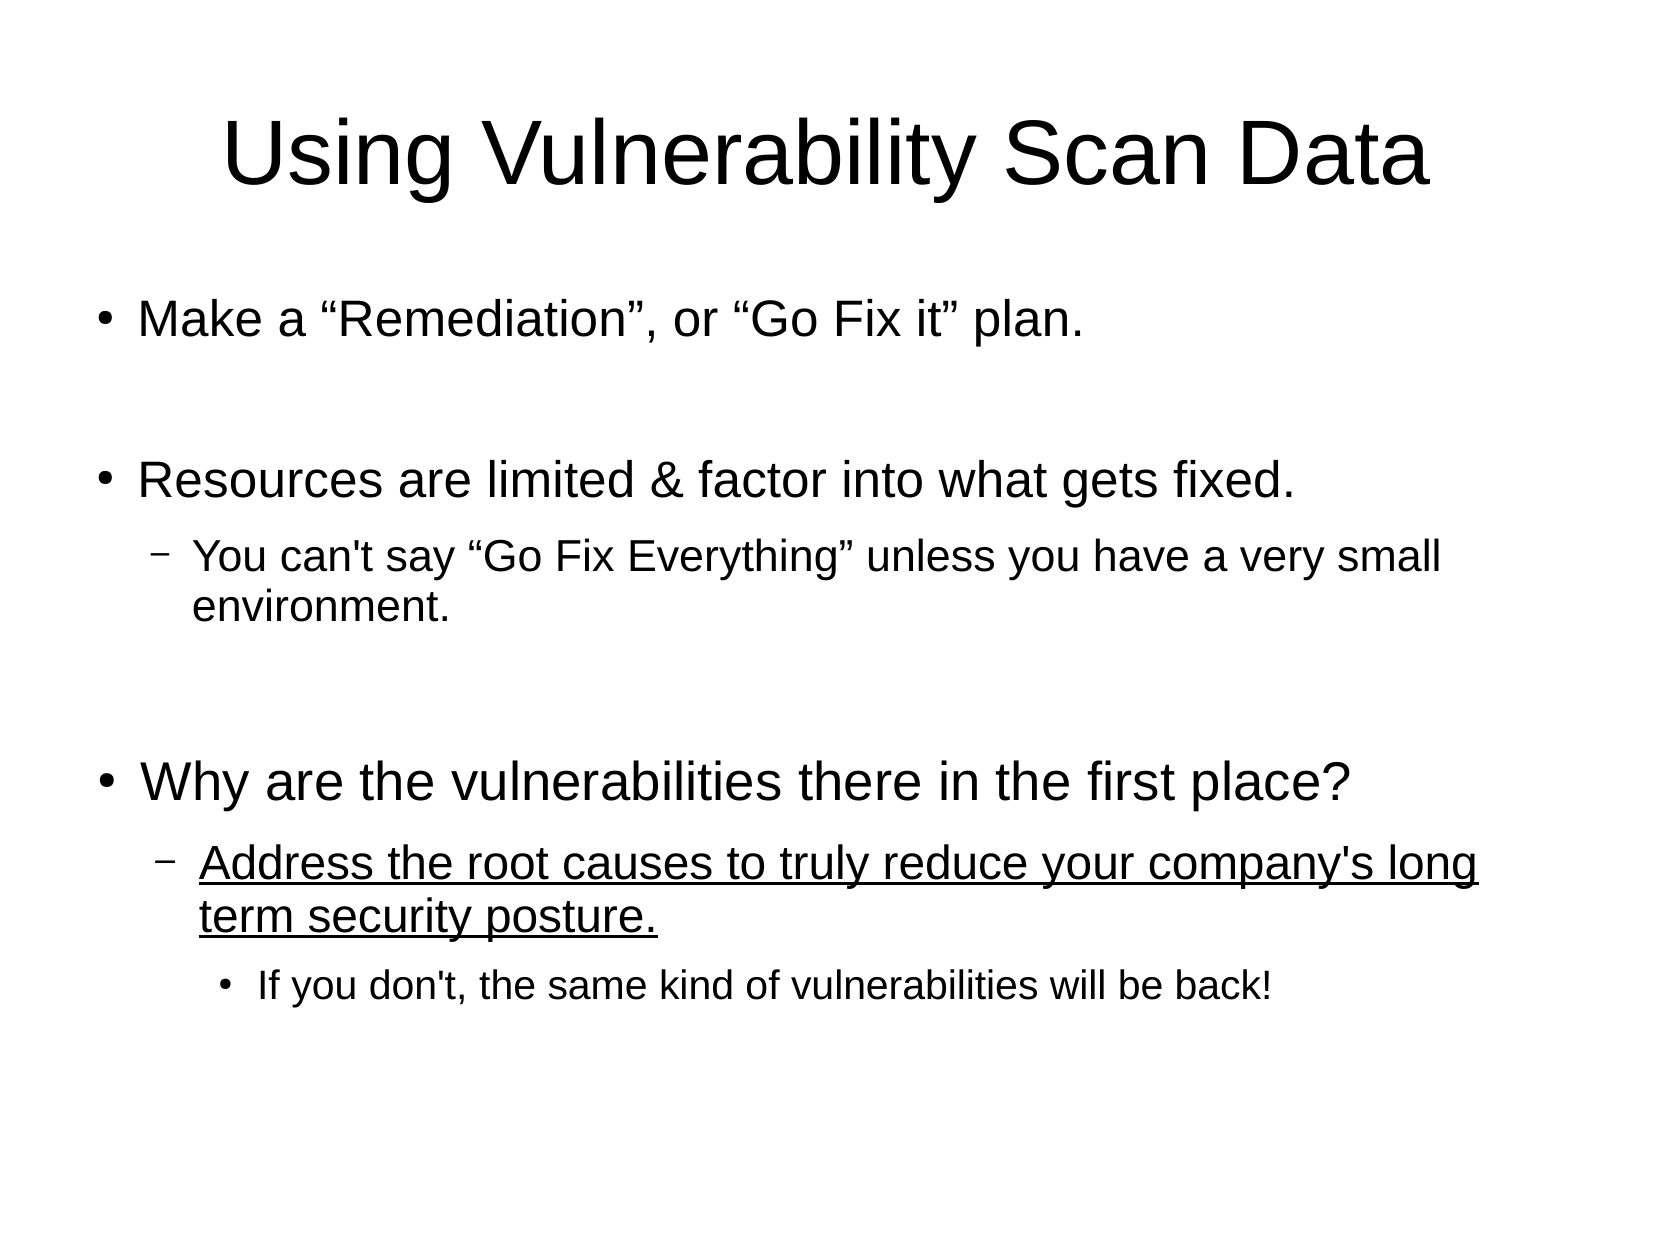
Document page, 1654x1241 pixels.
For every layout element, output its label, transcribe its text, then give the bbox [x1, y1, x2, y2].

list Why are the vulnerabilities there in the first place? Address the root causes to truly reduce your company's long term security posture. If you don't, the same kind of vulnerabilities will be back! [82, 665, 1538, 1009]
title Using Vulnerability Scan Data [82, 49, 1571, 257]
list Make a “Remediation”, or “Go Fix it” plan. Resources are limited & factor into what gets fixed. You can't say “Go Fix Everything” unless you have a very small environment. [82, 290, 1538, 634]
